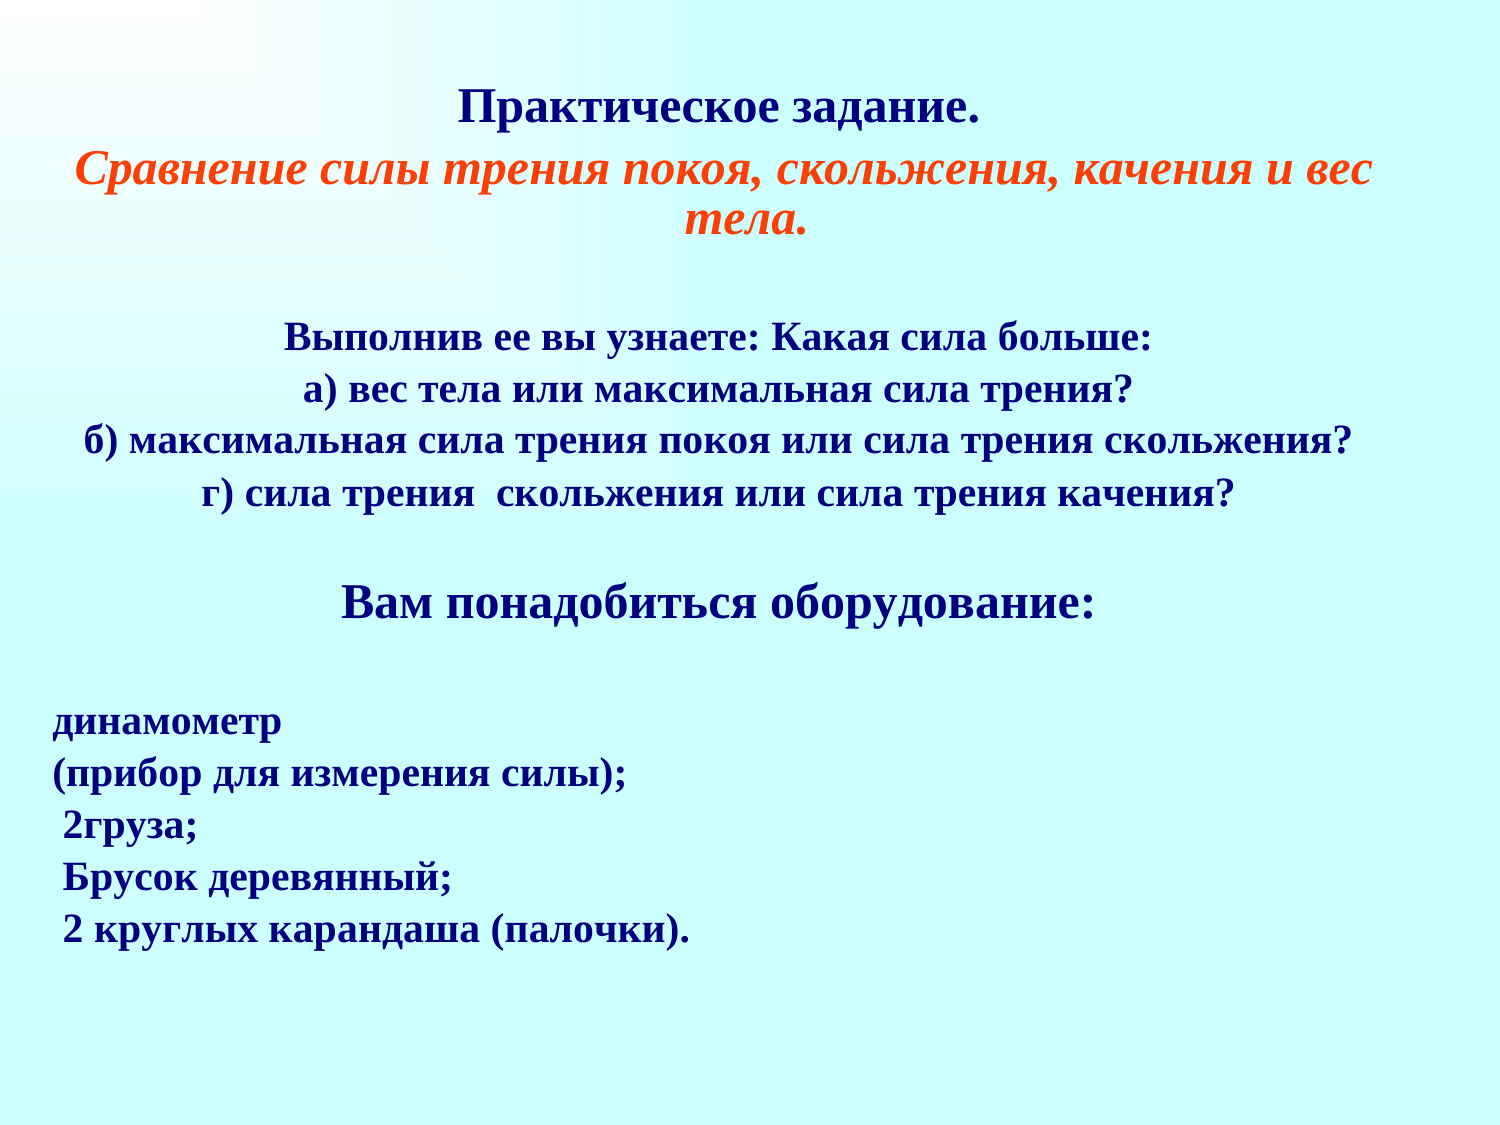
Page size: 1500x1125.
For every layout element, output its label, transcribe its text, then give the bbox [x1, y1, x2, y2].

list Практическое задание. Сравнение силы трения покоя, скольжения, качения и вес тела. Выполнив ее вы узнаете: Какая сила больше: а) вес тела или максимальная сила трения? б) максимальная сила трения покоя или сила трения скольжения? г) сила трения скольжения или сила трения качения? Вам понадобиться оборудование: динамометр (прибор для измерения силы); 2груза; Брусок деревянный; 2 круглых карандаша (палочки). [37, 74, 1401, 1097]
